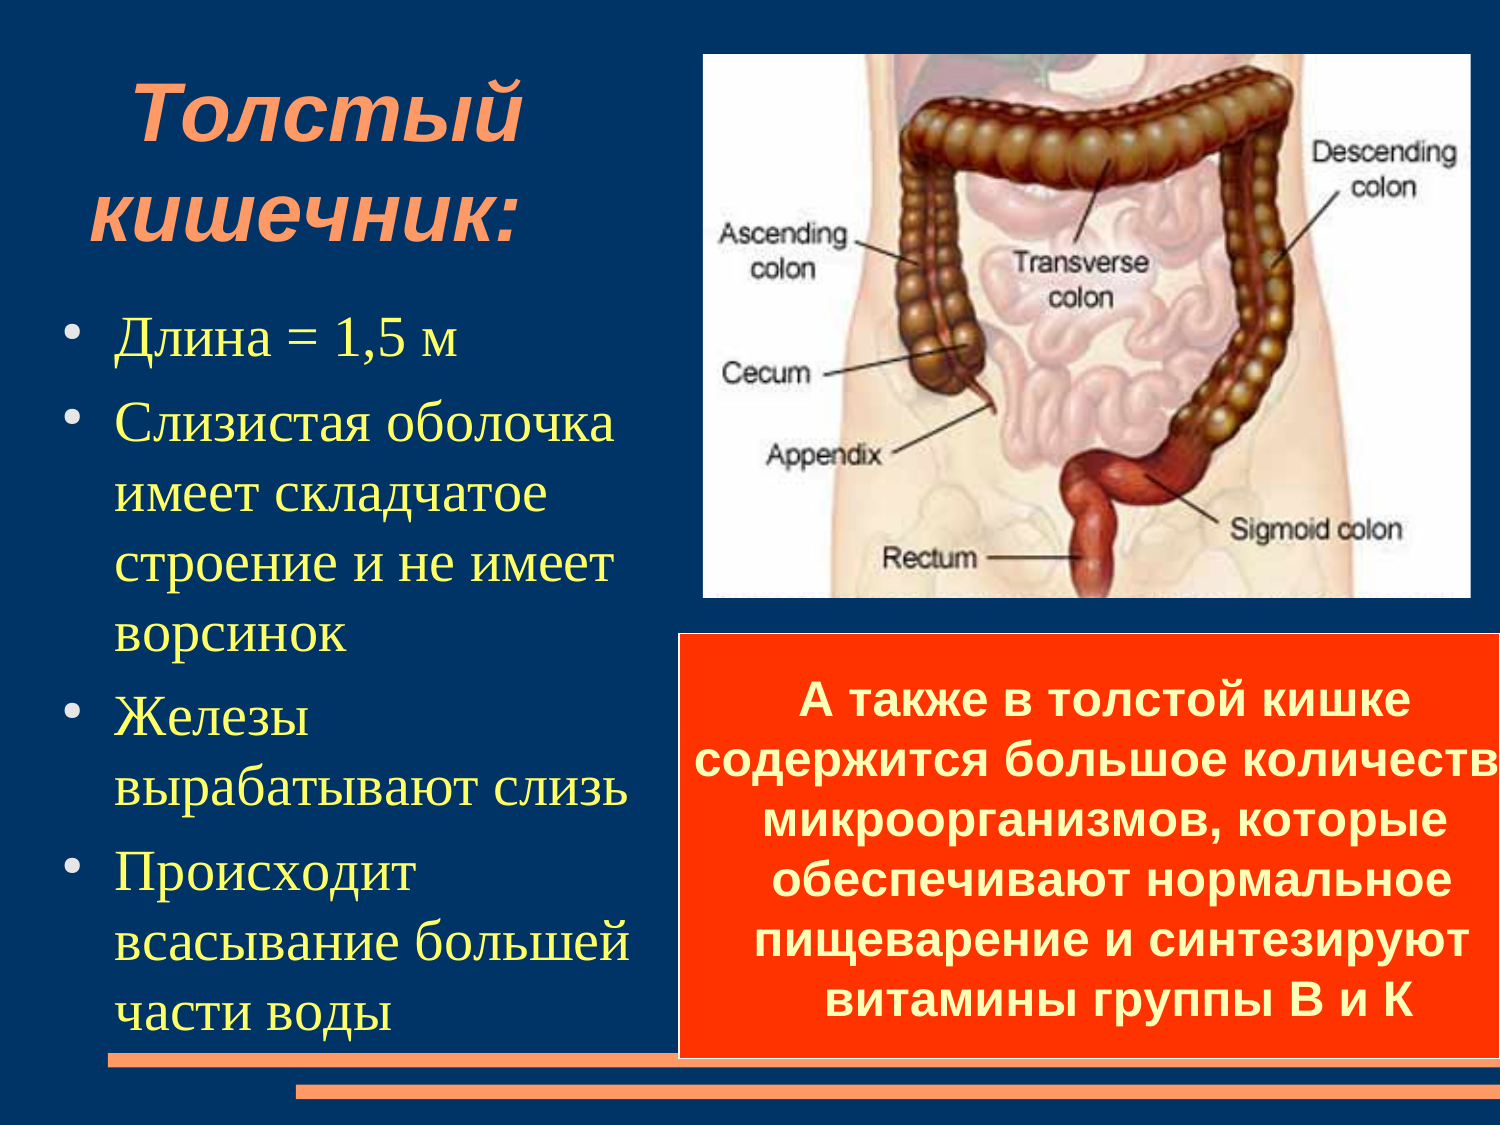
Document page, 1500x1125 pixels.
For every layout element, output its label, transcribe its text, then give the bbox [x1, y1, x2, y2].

text_box А также в толстой кишке содержится большое количество микроорганизмов, которые обеспечивают нормальное пищеварение и синтезируют витамины группы В и К [679, 633, 1500, 1059]
title Толстый кишечник: [75, 40, 739, 276]
picture [702, 54, 1471, 598]
list Длина = 1,5 м Слизистая оболочка имеет складчатое строение и не имеет ворсинок Железы вырабатывают слизь Происходит всасывание большей части воды [29, 290, 703, 1083]
